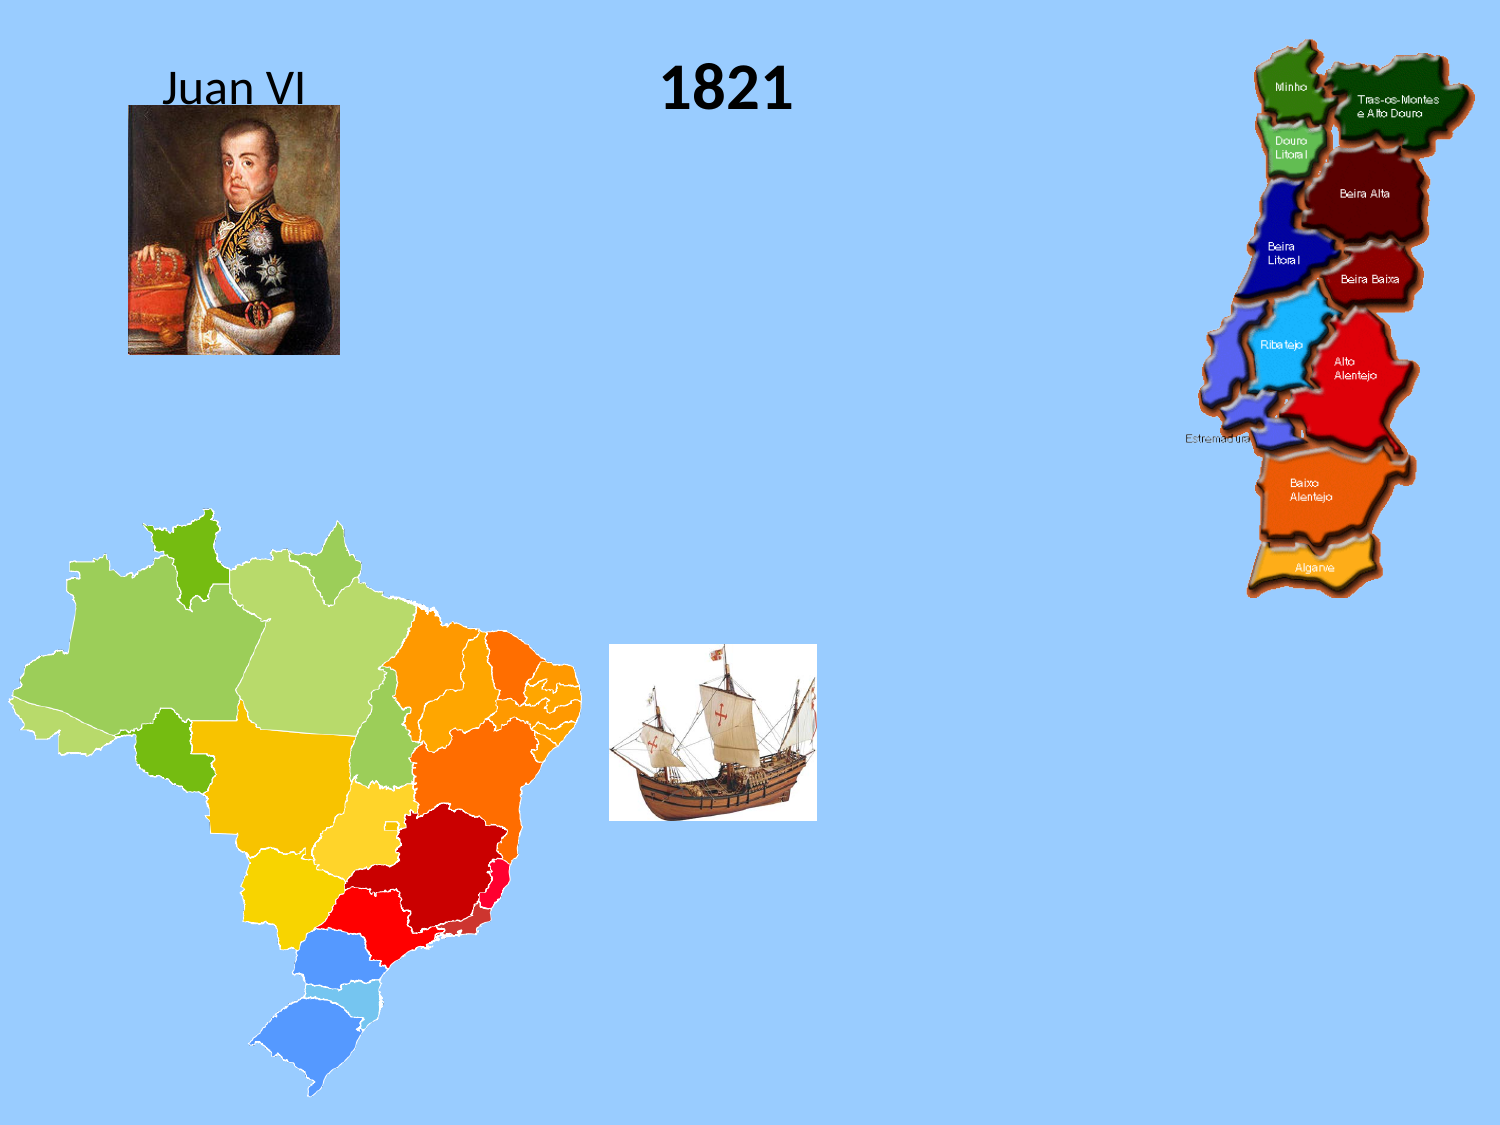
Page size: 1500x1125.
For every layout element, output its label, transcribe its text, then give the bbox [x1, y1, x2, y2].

title 1821 [597, 35, 856, 176]
text_box Juan VI [105, 46, 364, 129]
picture [0, 503, 817, 1102]
picture [128, 105, 340, 355]
picture [1183, 35, 1475, 598]
